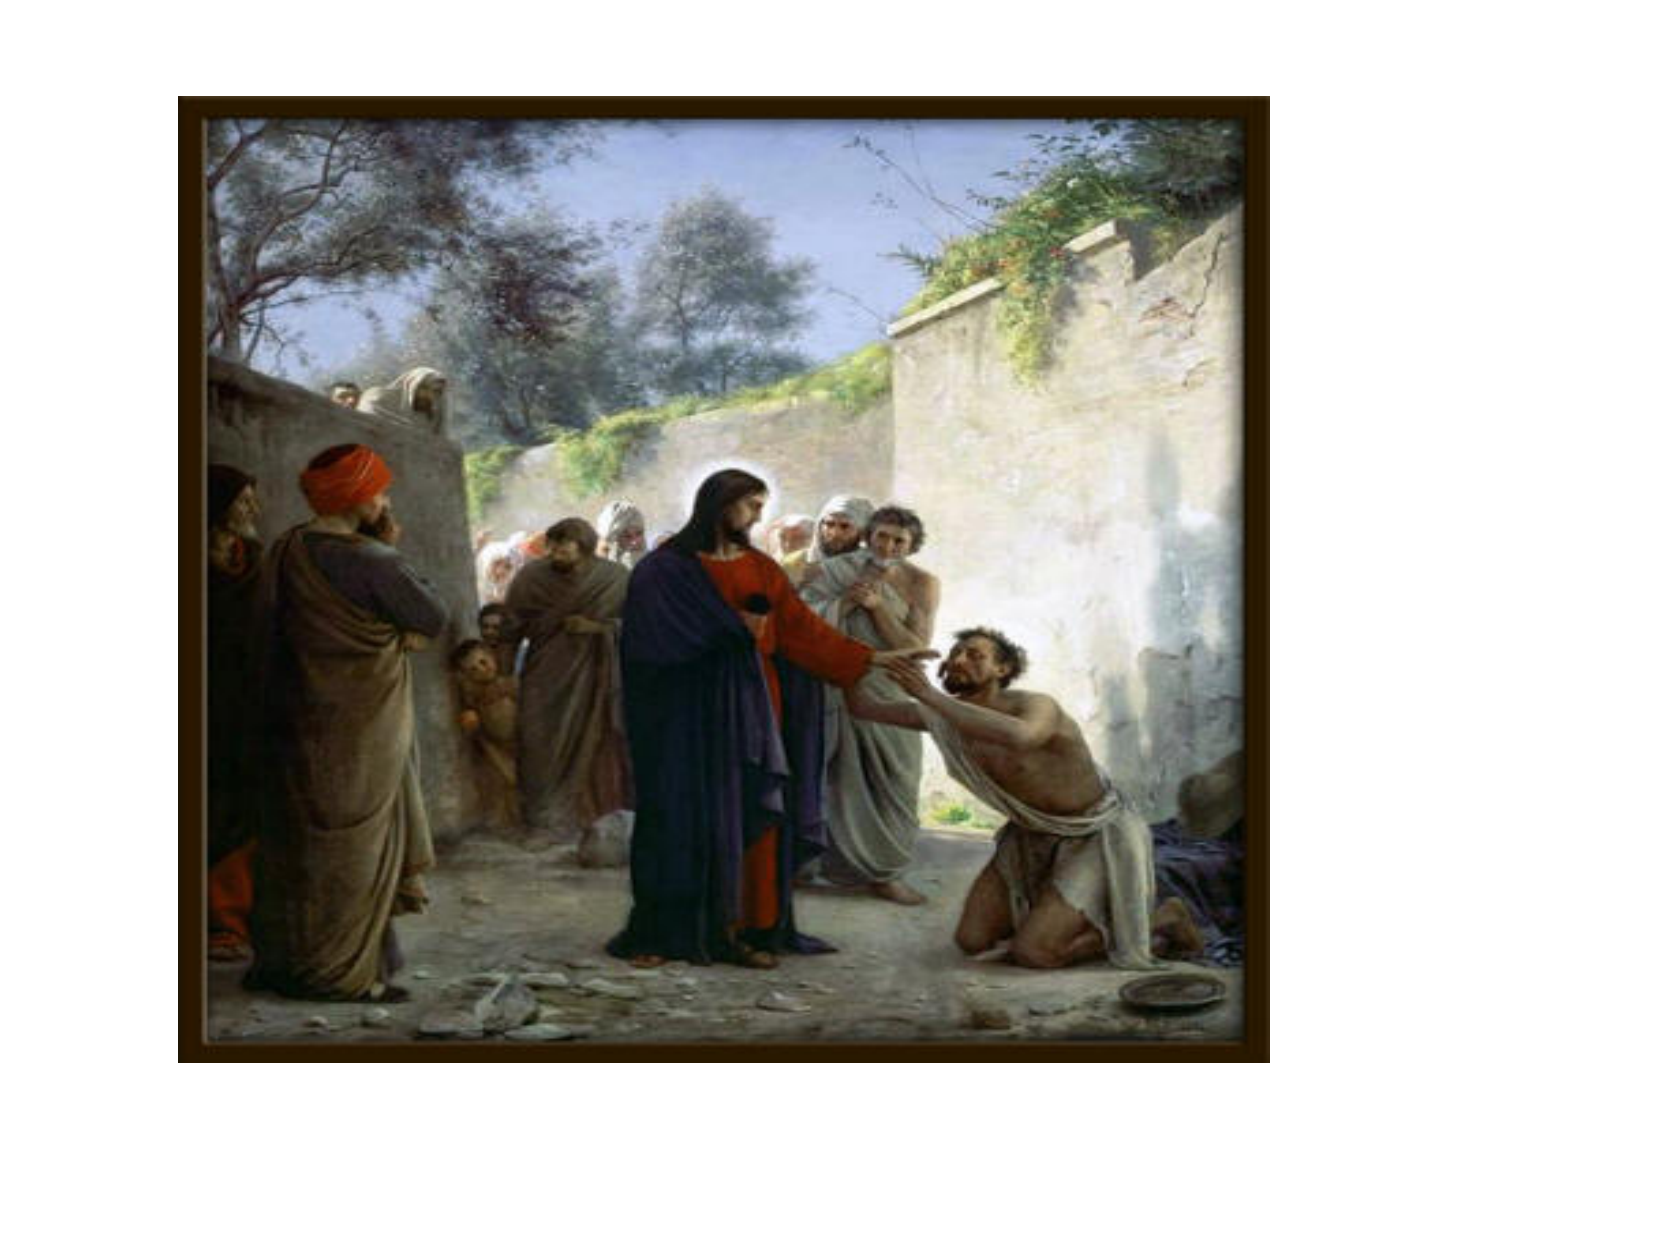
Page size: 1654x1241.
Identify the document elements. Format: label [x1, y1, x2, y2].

picture [178, 96, 1270, 1063]
